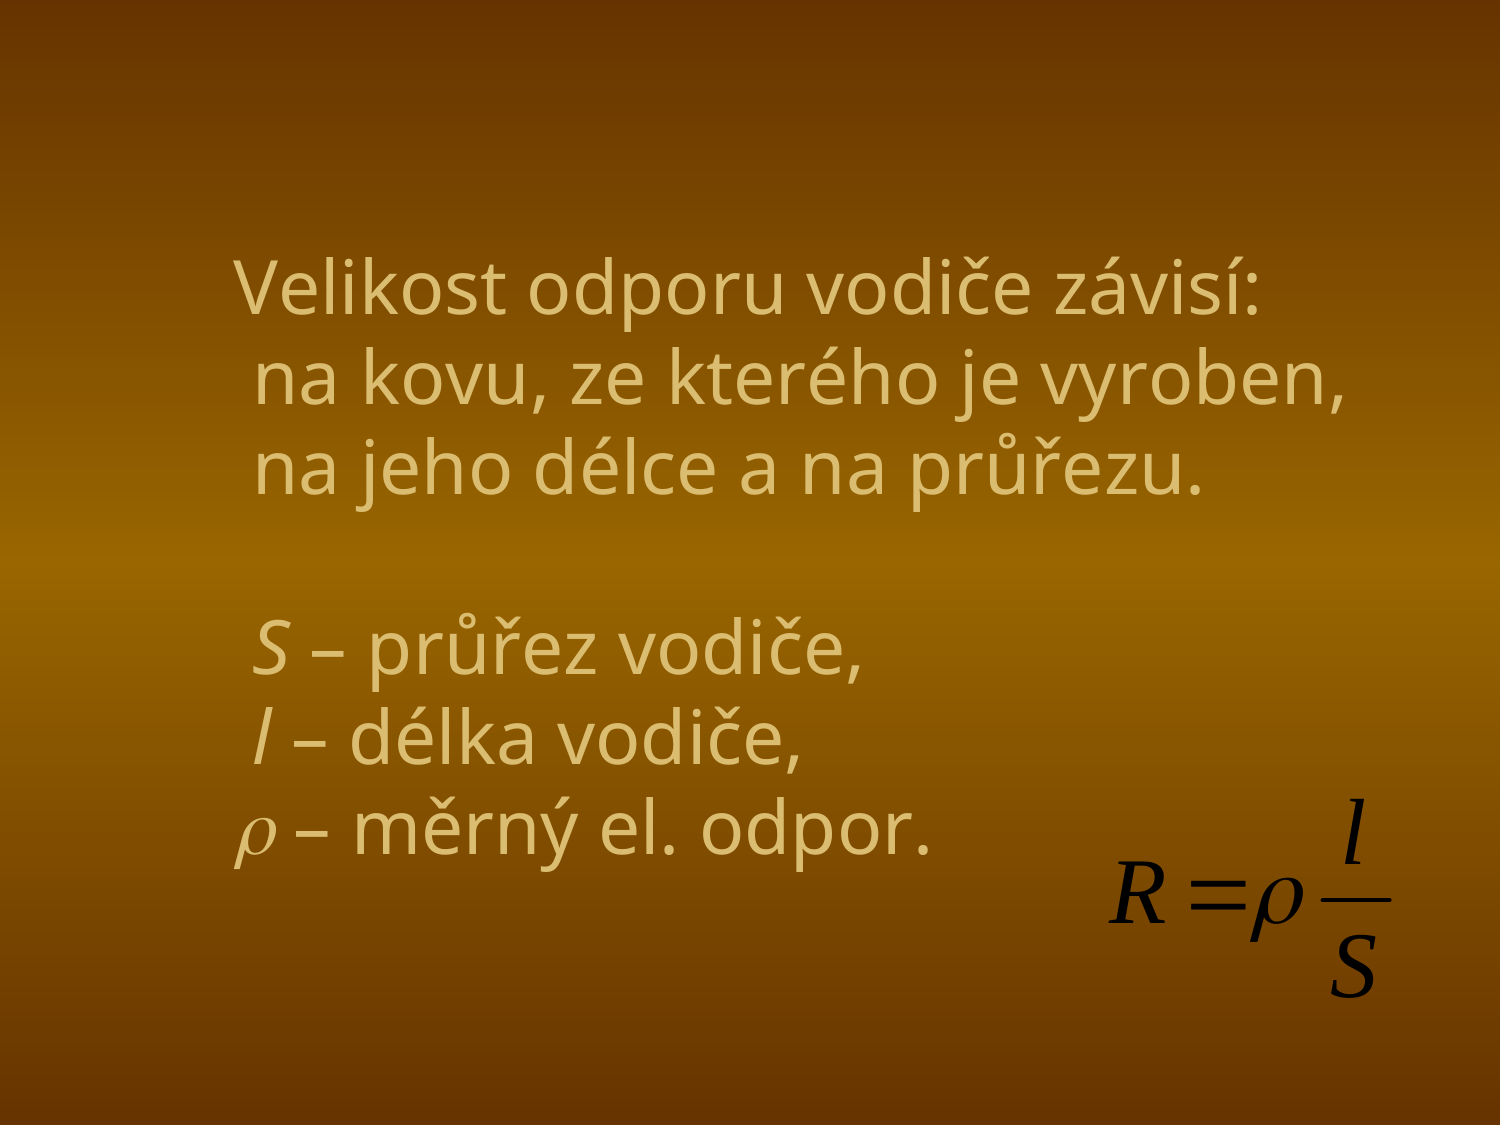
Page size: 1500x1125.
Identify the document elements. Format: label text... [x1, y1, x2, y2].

text_box Velikost odporu vodiče závisí: na kovu, ze kterého je vyroben, na jeho délce a na průřezu. S – průřez vodiče, l – délka vodiče,  – měrný el. odpor. [218, 231, 1500, 878]
chart [1092, 774, 1406, 1018]
